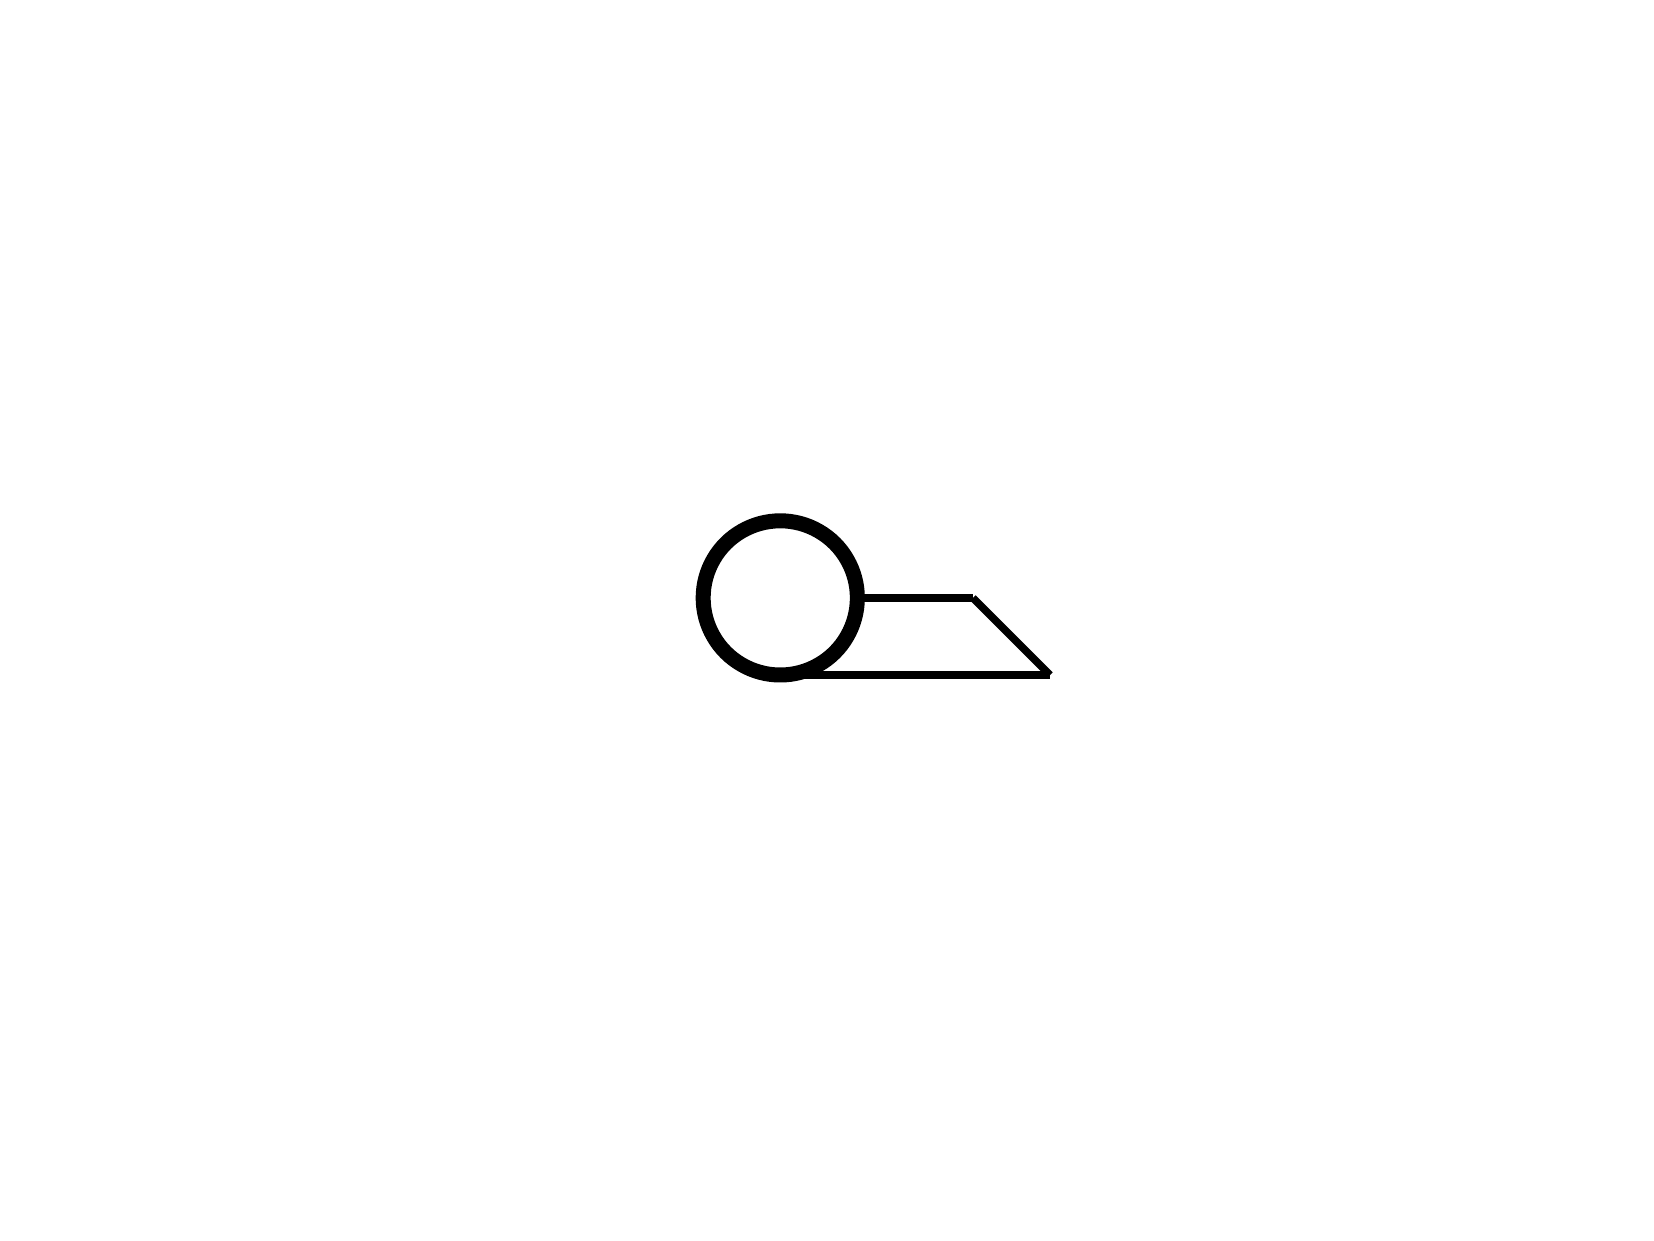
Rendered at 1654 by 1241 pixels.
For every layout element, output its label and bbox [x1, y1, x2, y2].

text_box [703, 520, 858, 676]
